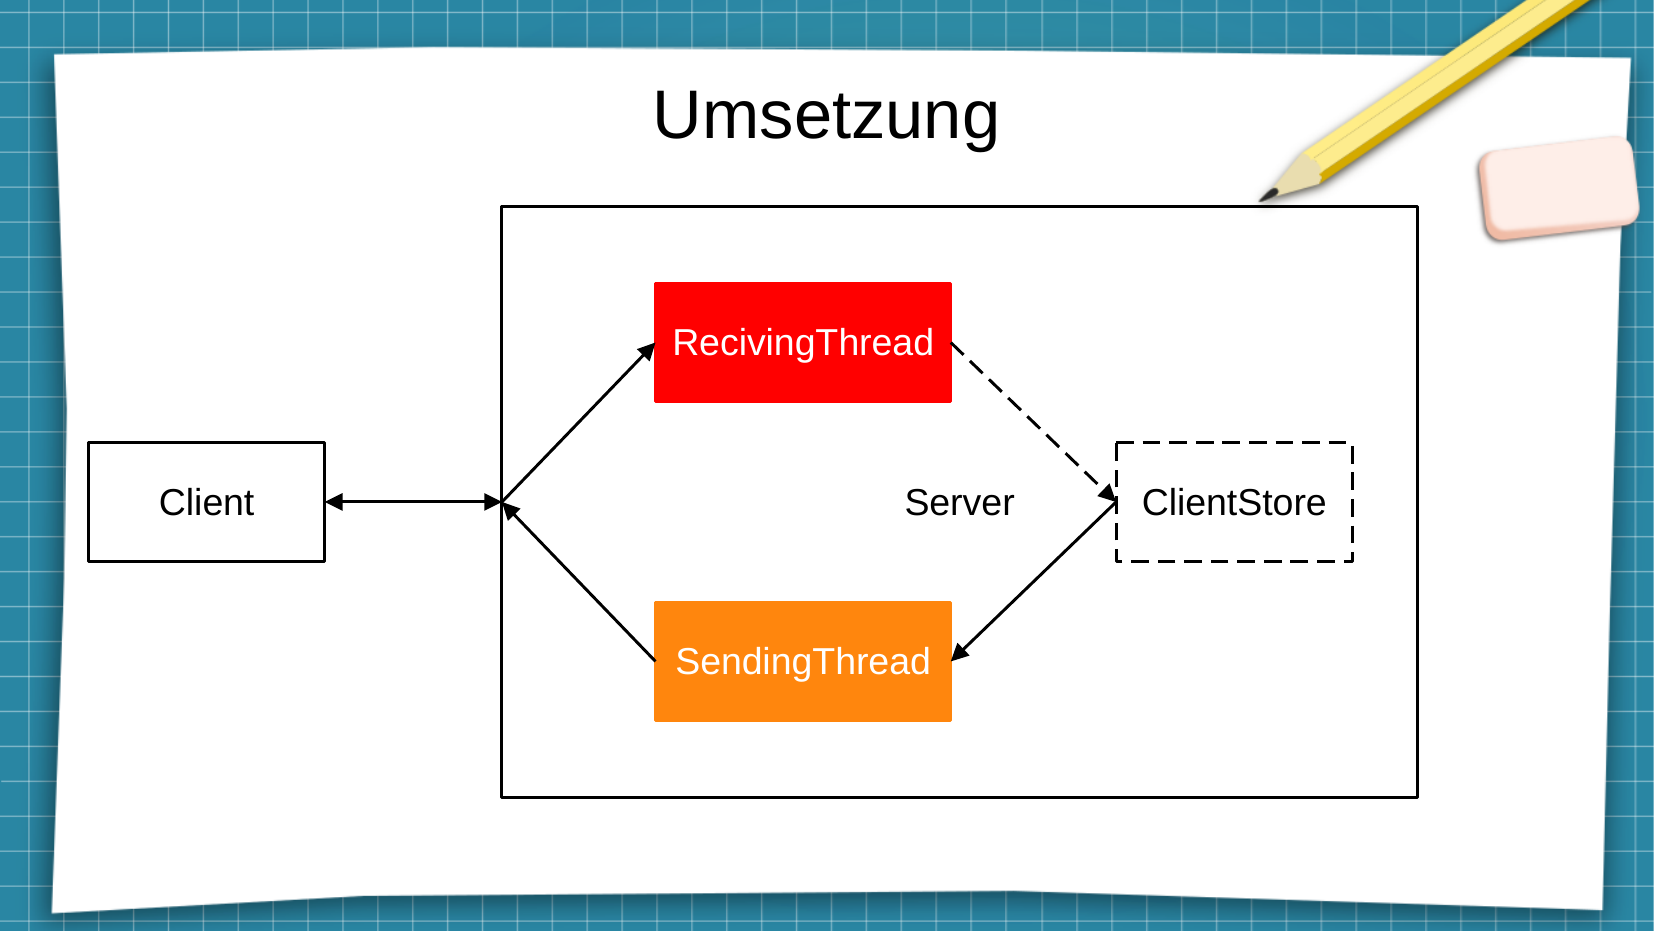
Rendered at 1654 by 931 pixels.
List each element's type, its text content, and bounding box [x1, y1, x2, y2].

text_box Server [501, 206, 1418, 798]
title Umsetzung [82, 37, 1571, 193]
text_box Client [88, 442, 325, 562]
text_box ClientStore [1116, 442, 1353, 562]
picture [0, 0, 1654, 931]
text_box SendingThread [655, 602, 951, 721]
text_box RecivingThread [655, 283, 951, 402]
